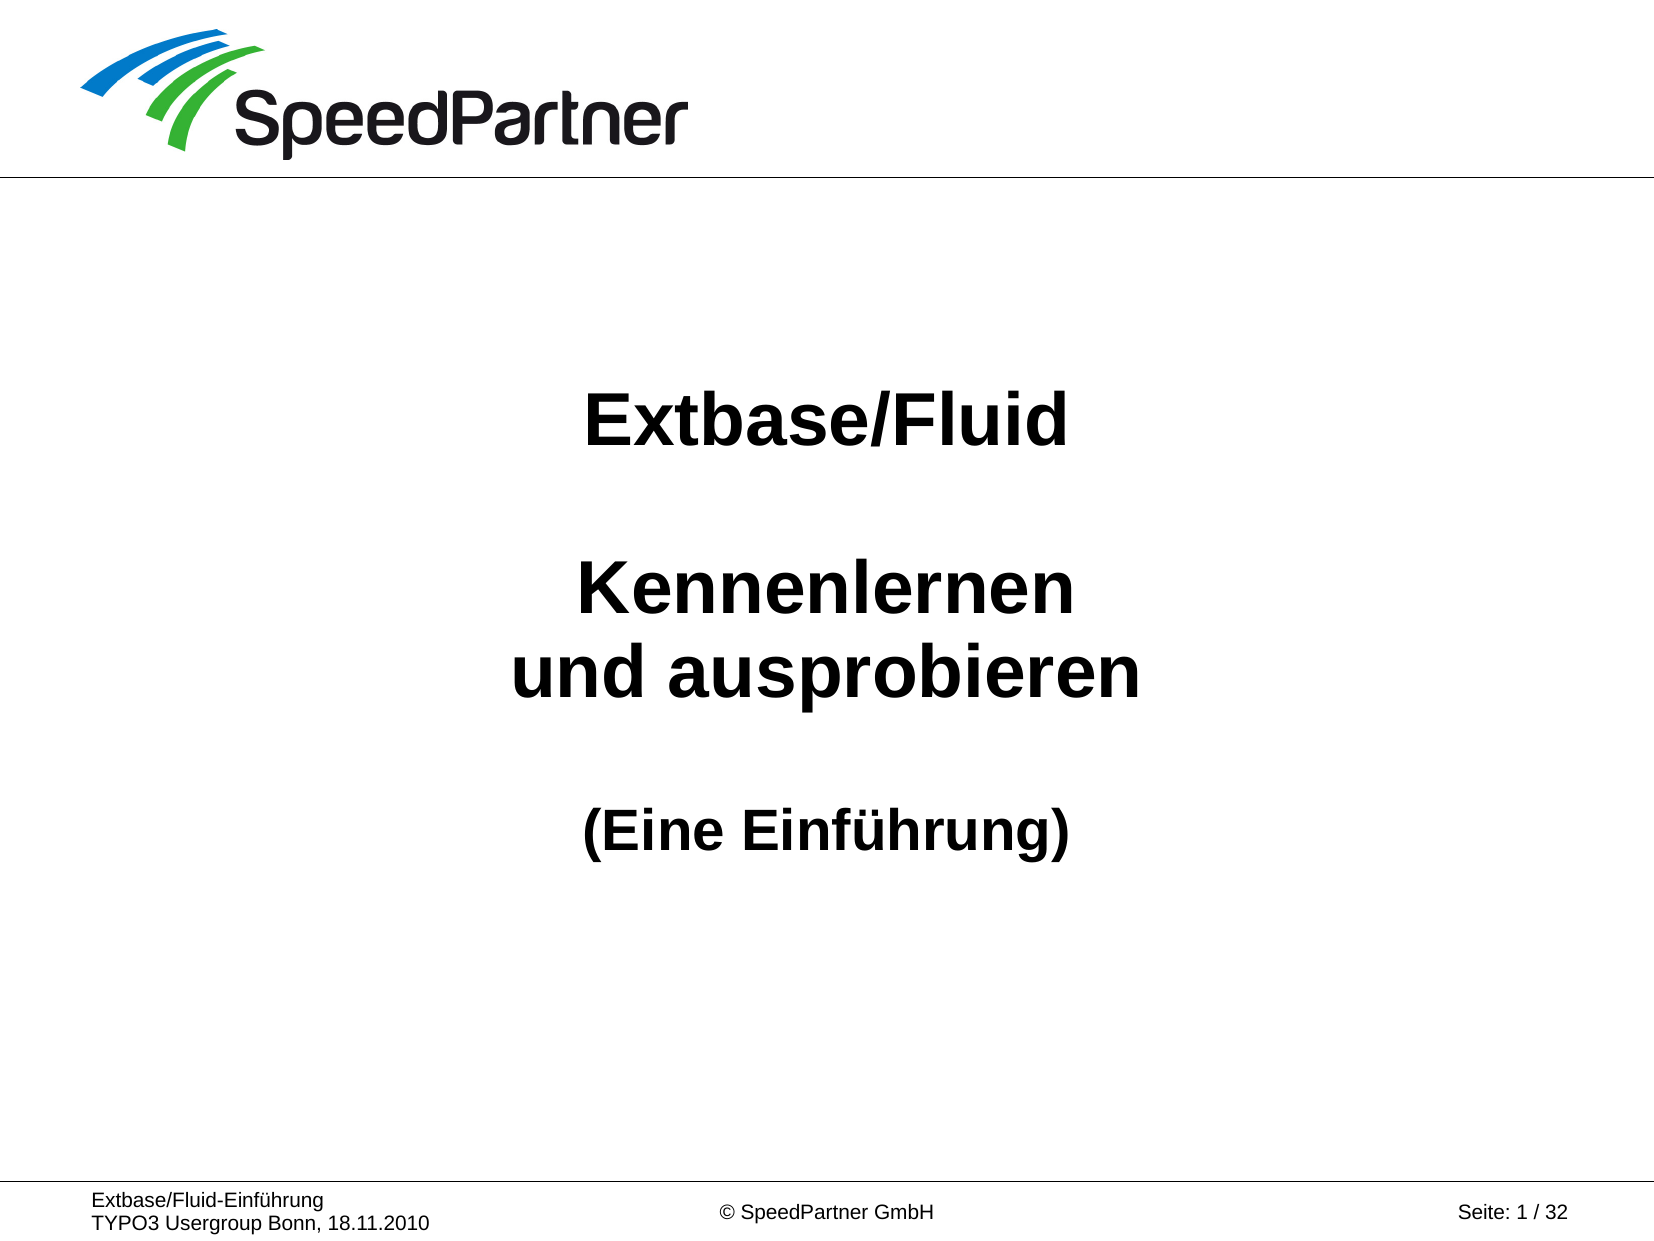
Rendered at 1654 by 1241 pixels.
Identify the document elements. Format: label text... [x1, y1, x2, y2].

title Extbase/Fluid Kennenlernen und ausprobieren (Eine Einführung) [0, 0, 1654, 1241]
